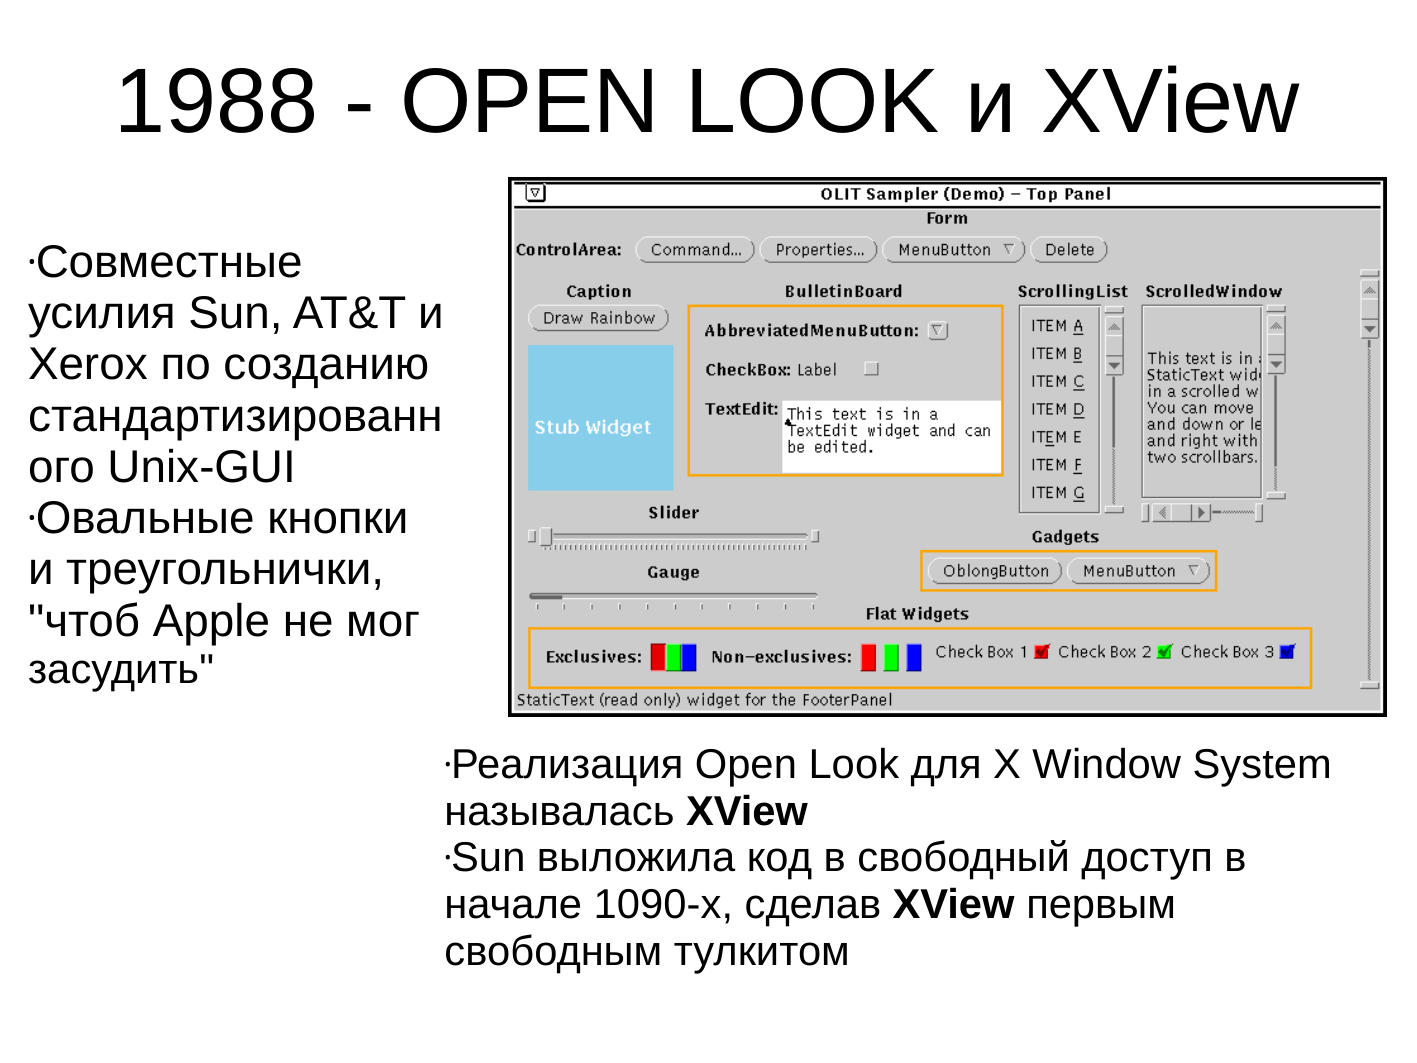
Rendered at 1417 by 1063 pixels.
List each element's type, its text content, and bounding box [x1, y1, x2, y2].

text_box Совместные усилия Sun, AT&T и Xerox по созданию стандартизированного Unix-GUI Овальные кнопки и треугольнички, "чтоб Apple не мог засудить" [13, 228, 460, 929]
text_box Реализация Open Look для X Window System называлась XView Sun выложила код в свободный доступ в начале 1090-х, сделав XView первым свободным тулкитом [429, 733, 1384, 993]
text_box 1988 - OPEN LOOK и XView [70, 42, 1346, 213]
picture [508, 177, 1387, 717]
